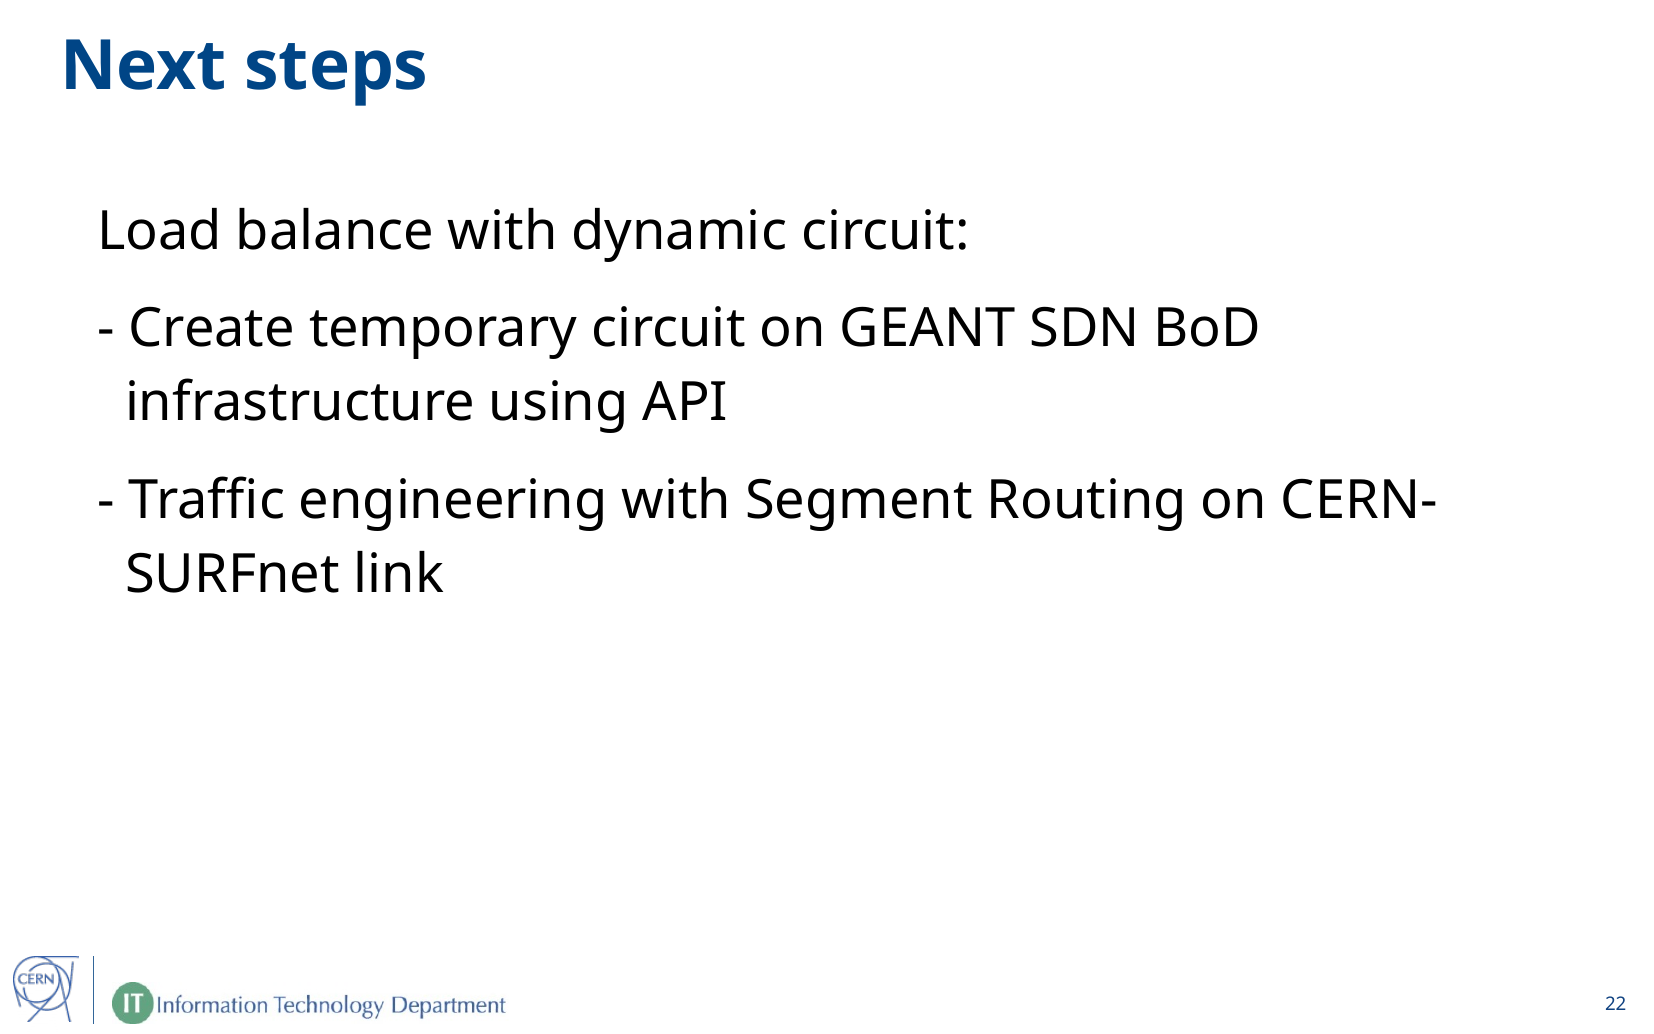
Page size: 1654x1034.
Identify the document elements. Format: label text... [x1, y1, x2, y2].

title Next steps [60, 0, 1528, 138]
text_box Load balance with dynamic circuit: - Create temporary circuit on GEANT SDN BoD infrastructure using API - Traffic engineering with Segment Routing on CERN-SURFnet link [82, 183, 1563, 1034]
picture [13, 956, 79, 1032]
